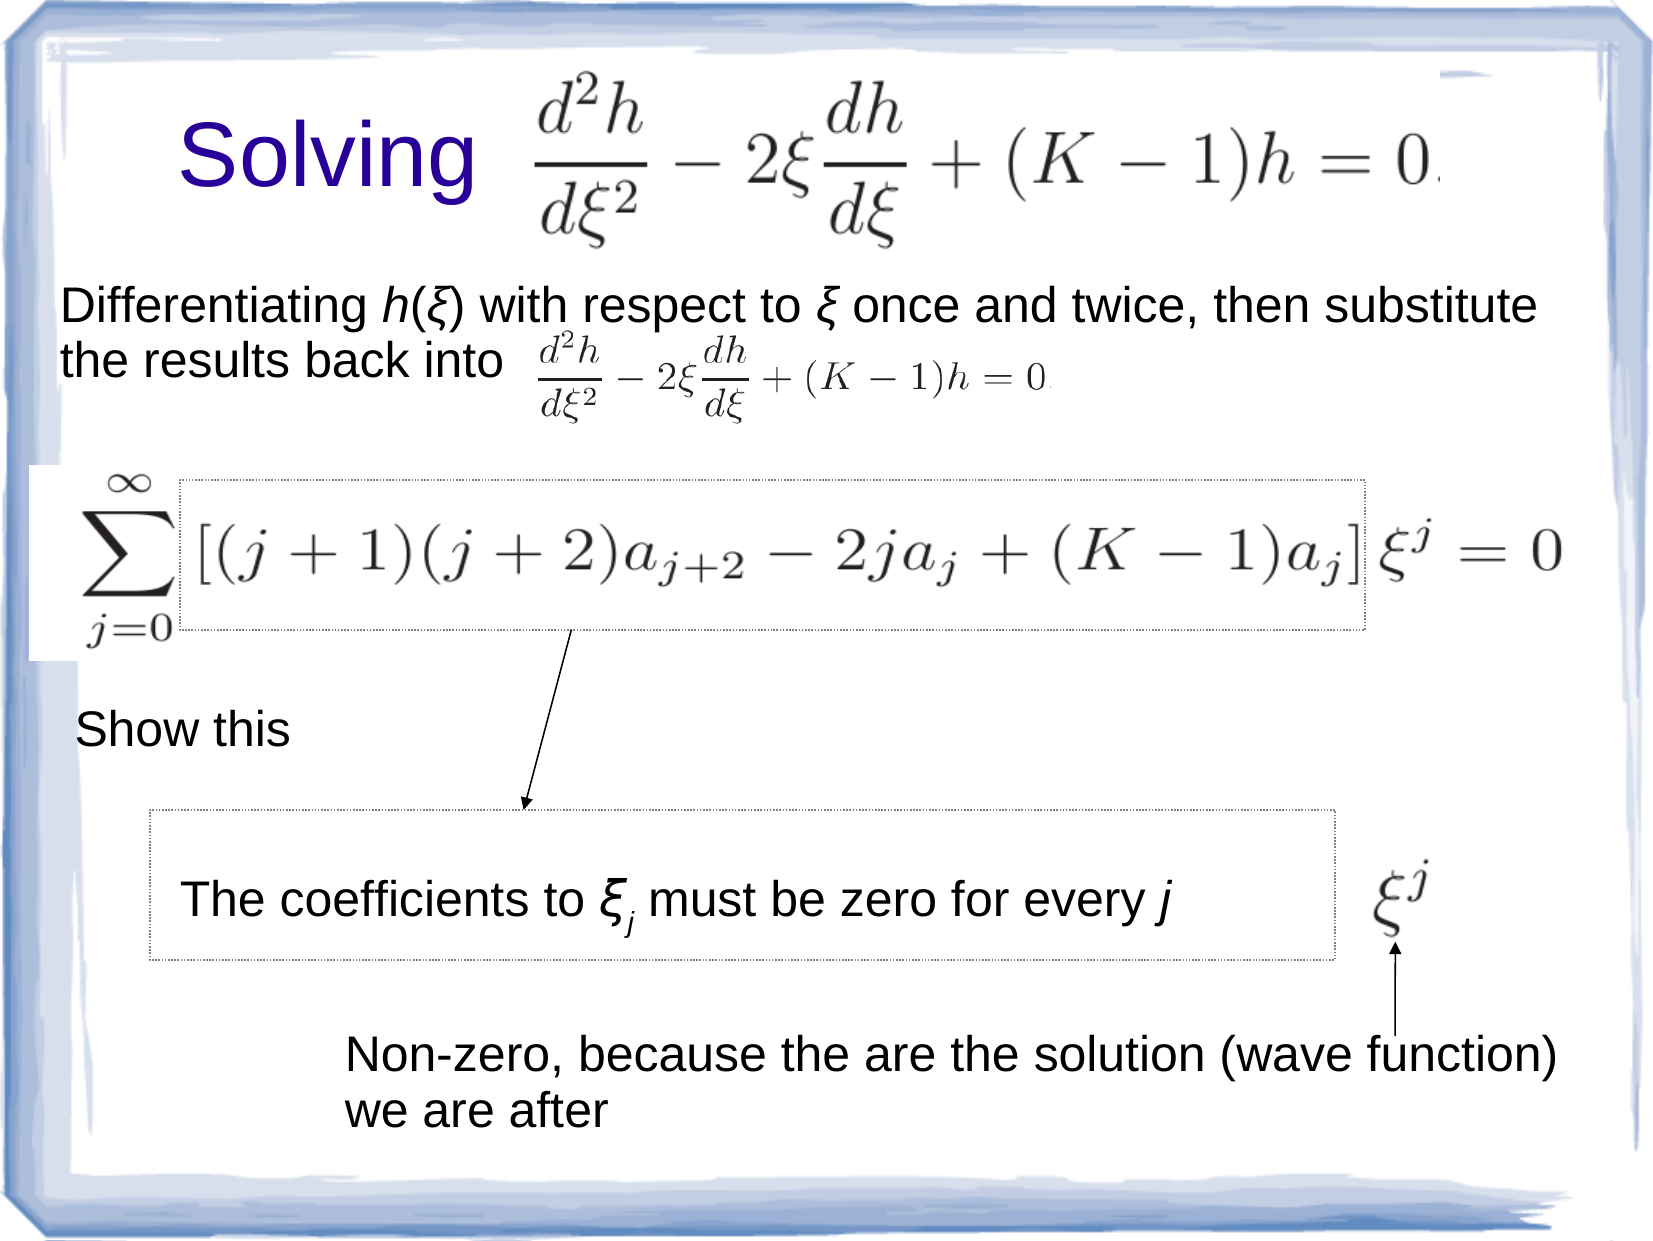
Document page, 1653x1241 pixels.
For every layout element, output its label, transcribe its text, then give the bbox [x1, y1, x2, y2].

title Solving [82, 49, 601, 257]
text_box The coefficients to ξj must be zero for every j [165, 858, 1291, 946]
text_box Differentiating h(ξ) with respect to ξ once and twice, then substitute the results back into [45, 270, 1561, 453]
text_box Non-zero, because the are the solution (wave function) we are after [329, 1020, 1590, 1147]
text_box Show this [59, 694, 510, 766]
picture [0, 0, 1653, 1241]
